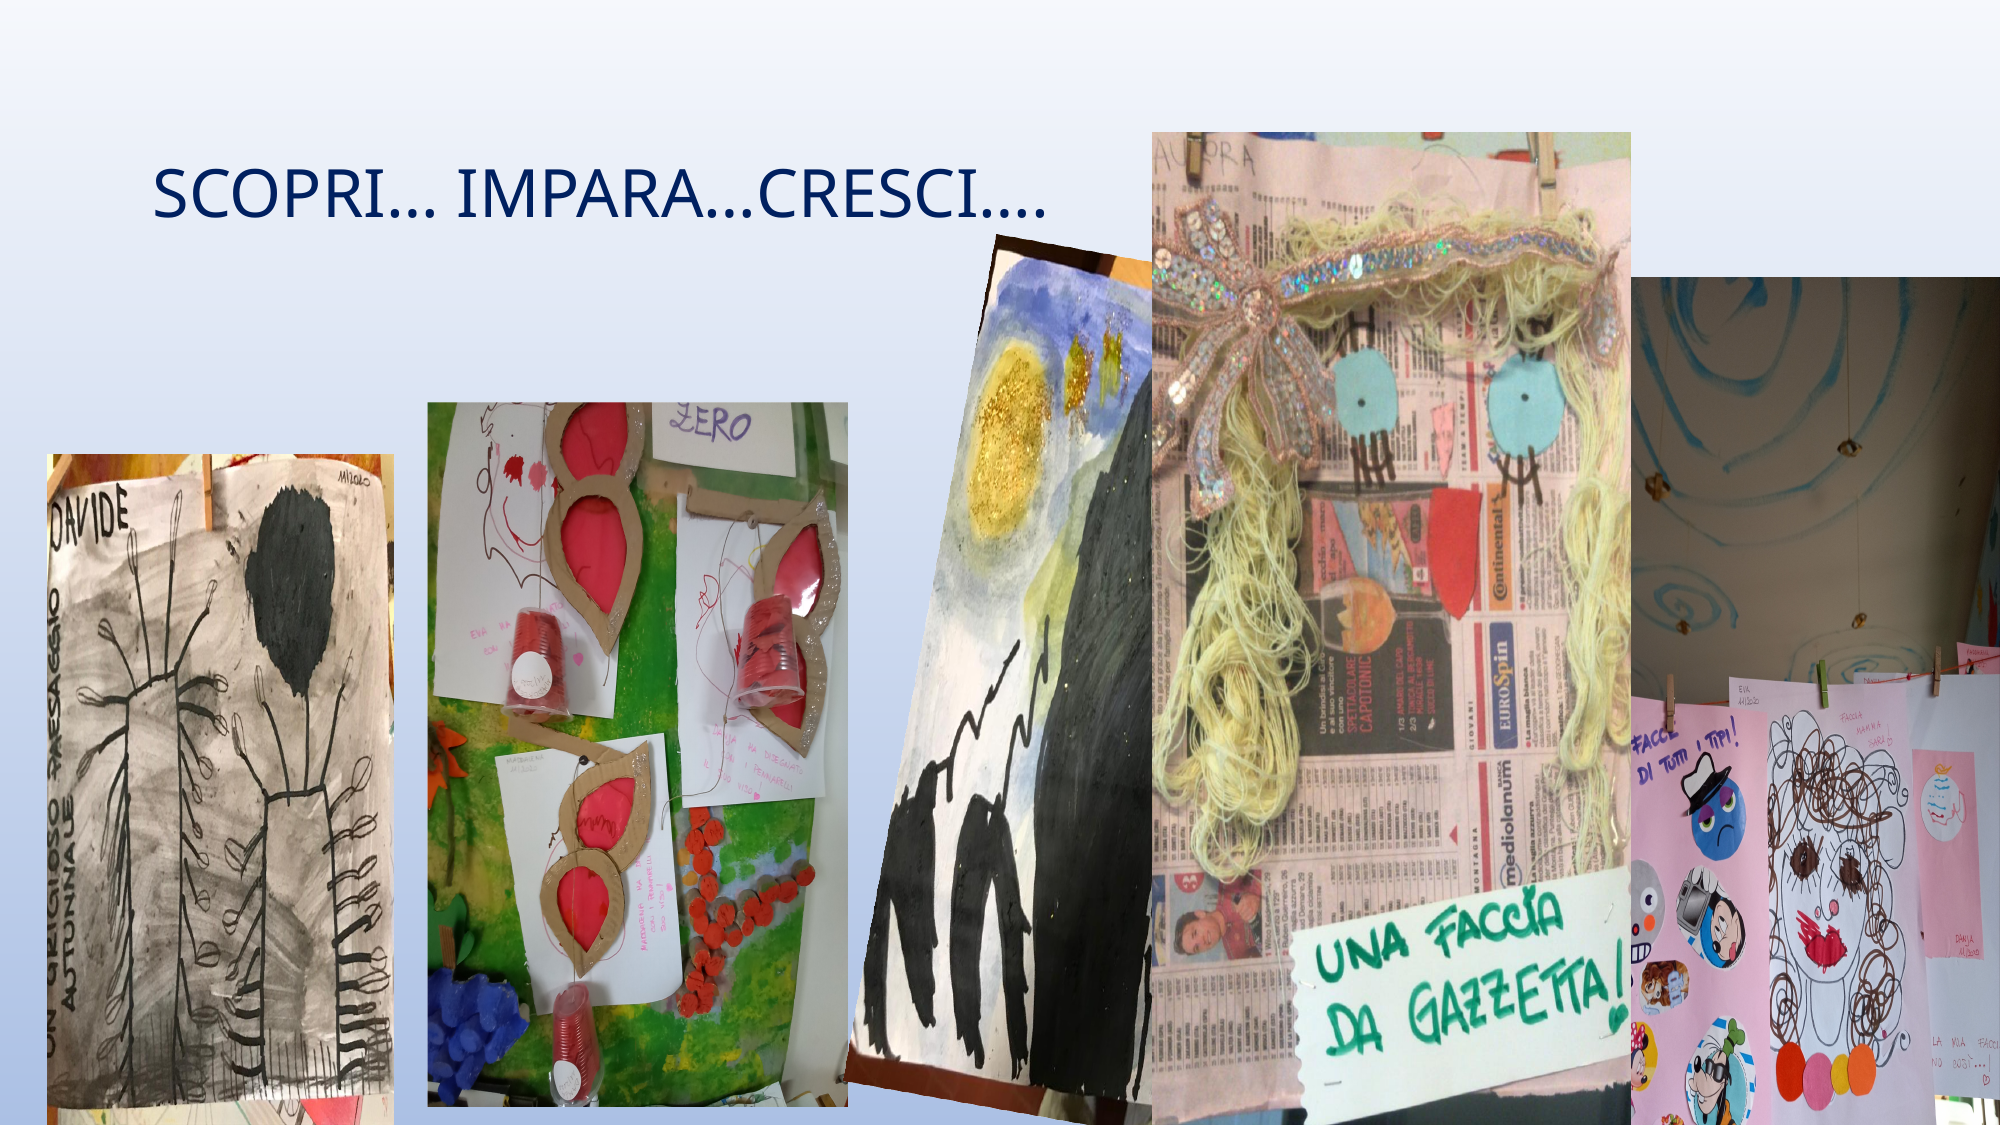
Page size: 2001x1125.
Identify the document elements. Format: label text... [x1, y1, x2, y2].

picture [47, 454, 394, 1125]
picture [427, 132, 2000, 1125]
title SCOPRI… IMPARA…CRESCI…. [137, 59, 1863, 278]
